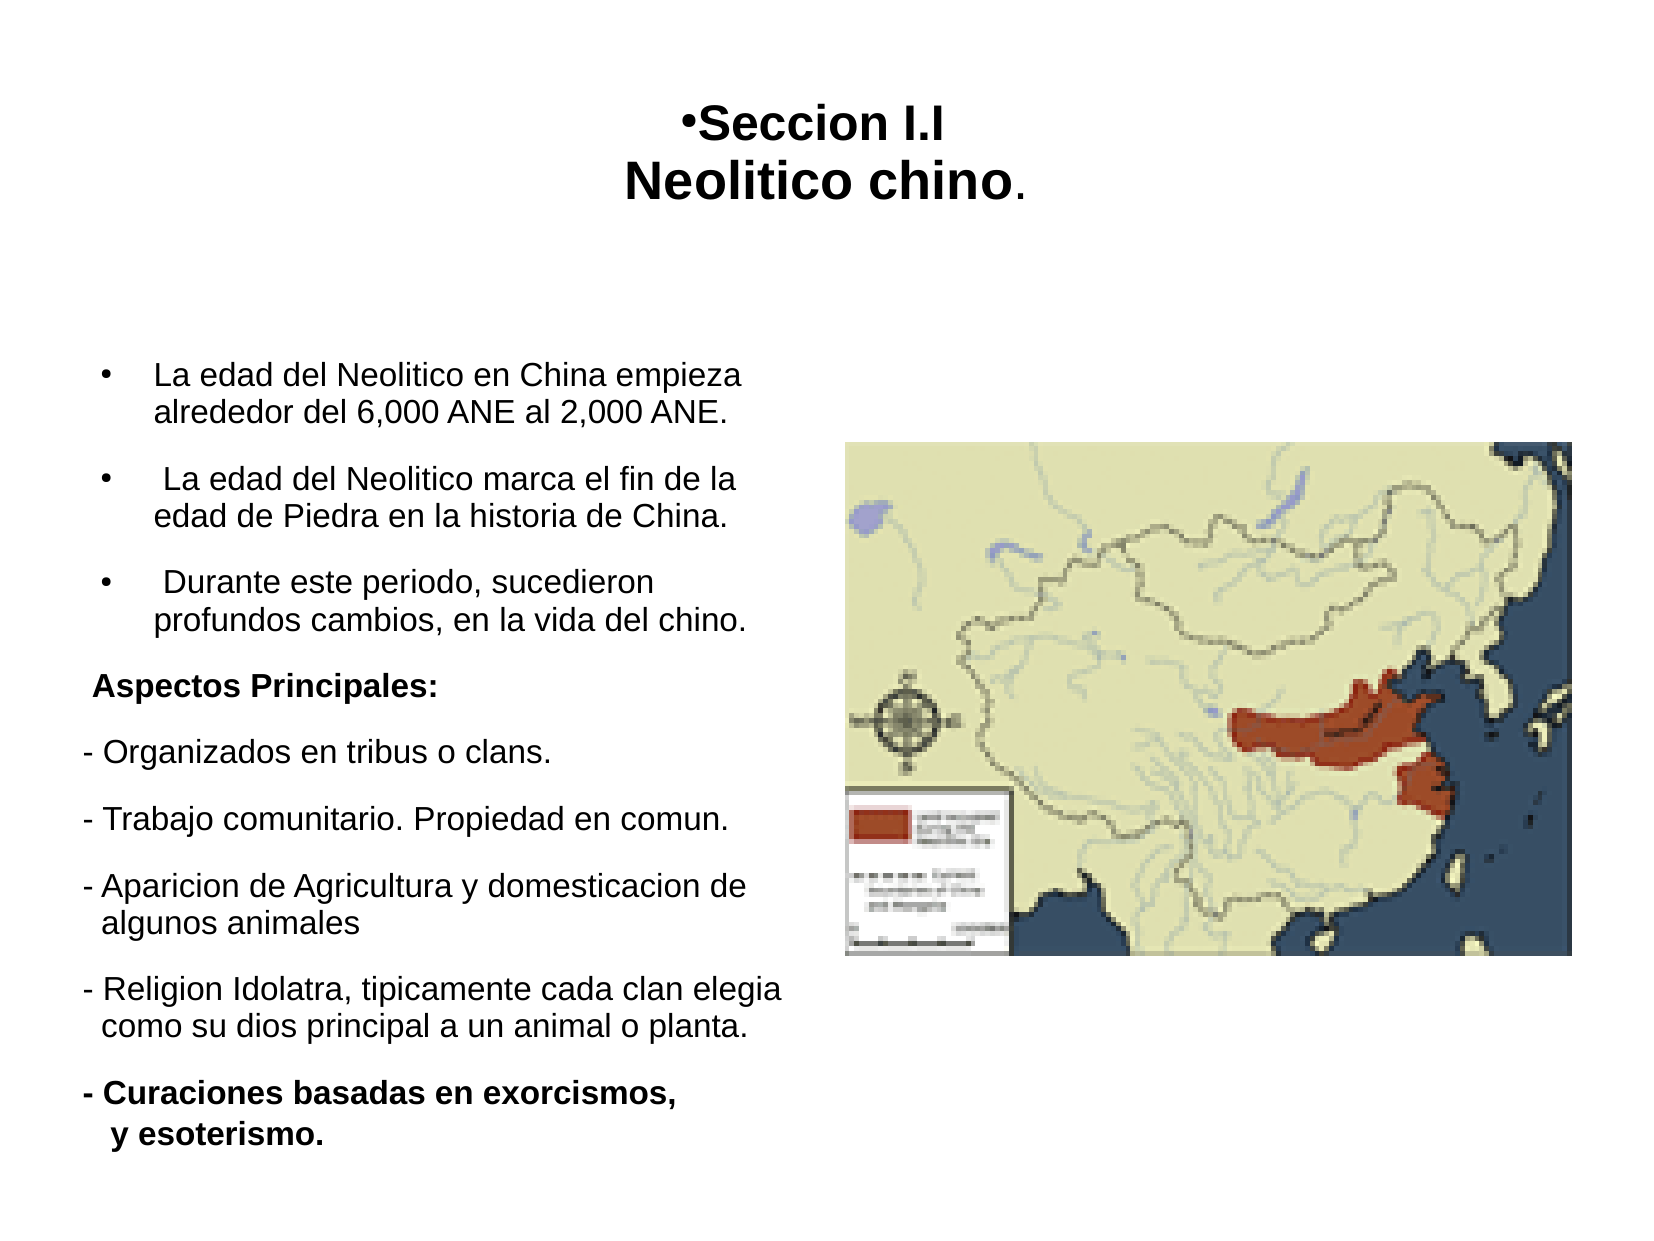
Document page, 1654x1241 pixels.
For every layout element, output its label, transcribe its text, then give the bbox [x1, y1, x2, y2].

title Seccion I.I Neolitico chino. [82, 49, 1571, 257]
picture [845, 442, 1572, 956]
list La edad del Neolitico en China empieza alrededor del 6,000 ANE al 2,000 ANE. La edad del Neolitico marca el fin de la edad de Piedra en la historia de China. Durante este periodo, sucedieron profundos cambios, en la vida del chino. Aspectos Principales: - Organizados en tribus o clans. - Trabajo comunitario. Propiedad en comun. - Aparicion de Agricultura y domesticacion de algunos animales - Religion Idolatra, tipicamente cada clan elegia como su dios principal a un animal o planta. - Curaciones basadas en exorcismos, y esoterismo. [82, 290, 809, 1241]
